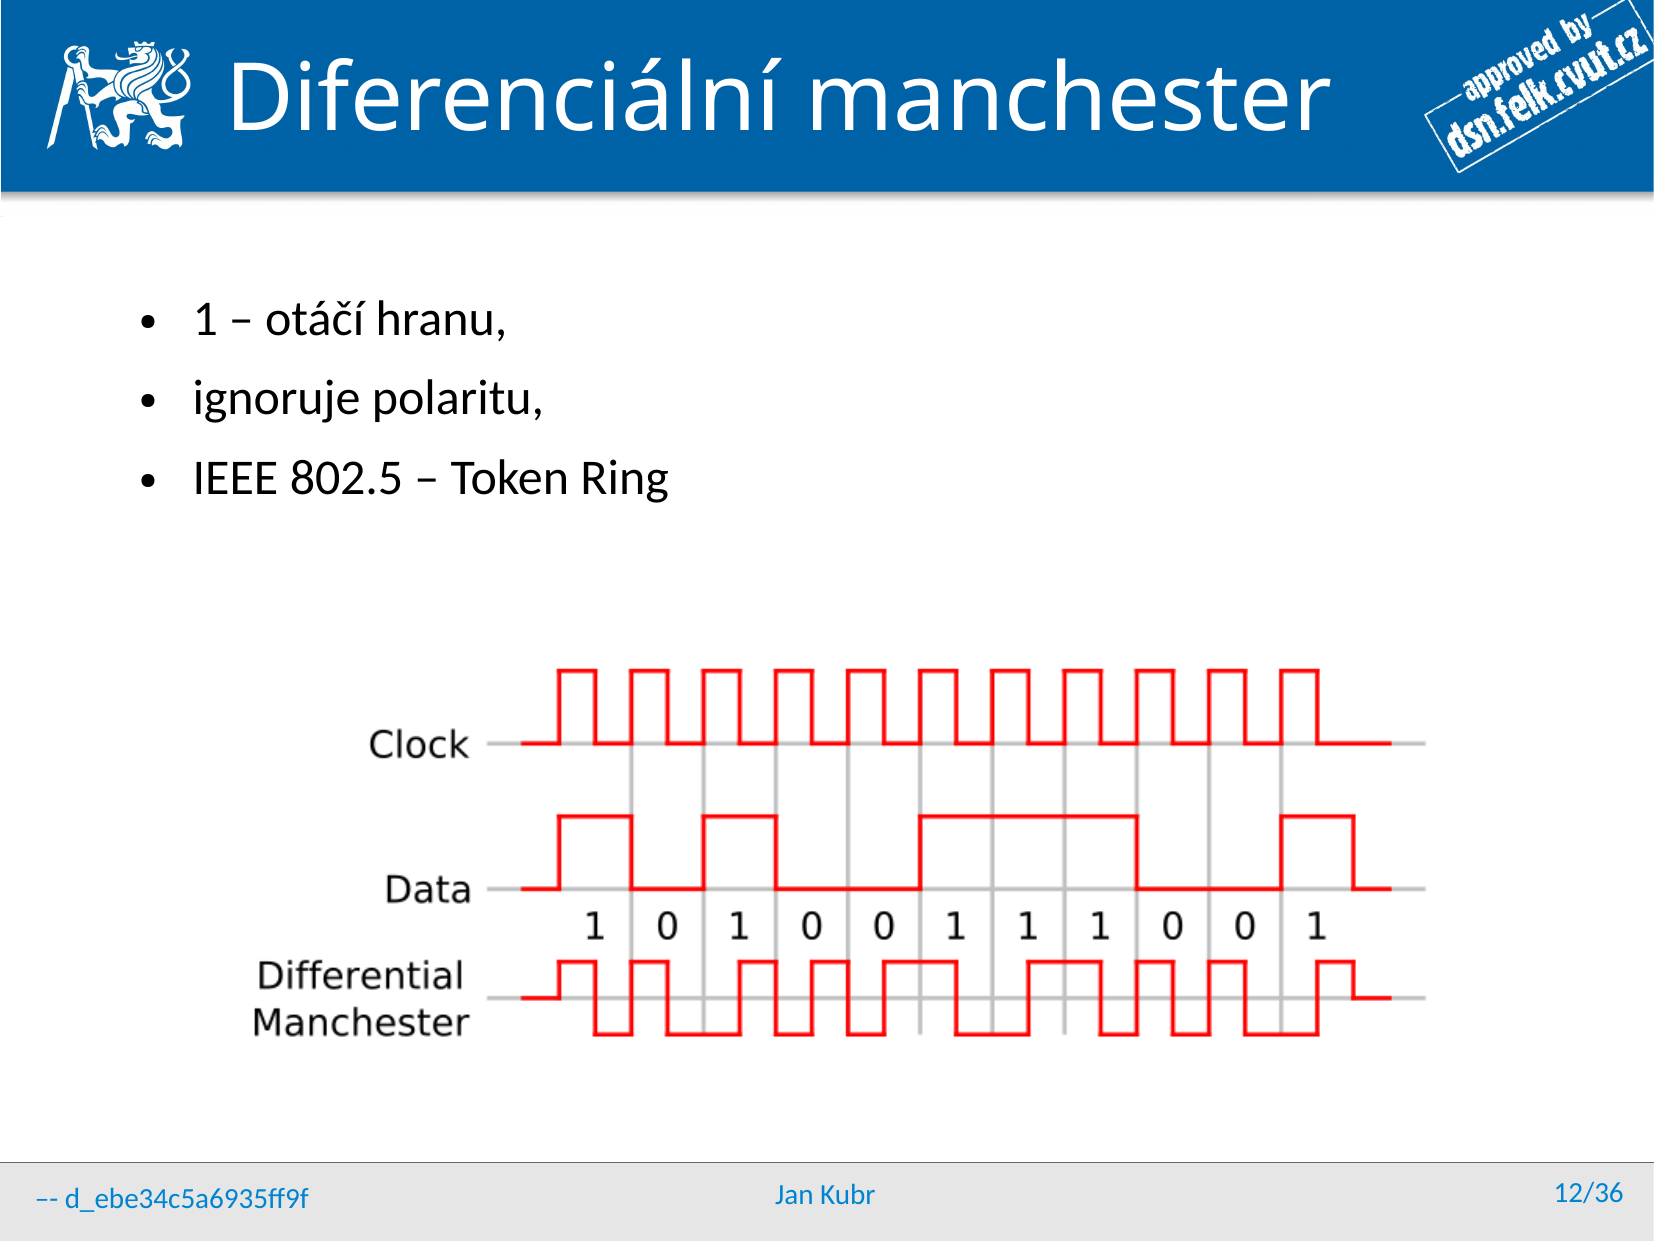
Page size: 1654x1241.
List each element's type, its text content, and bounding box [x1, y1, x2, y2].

list 1 – otáčí hranu, ignoruje polaritu, IEEE 802.5 – Token Ring [121, 297, 1534, 592]
title Diferenciální manchester [225, 0, 1426, 188]
picture [216, 630, 1467, 1077]
picture [1, 0, 1654, 217]
